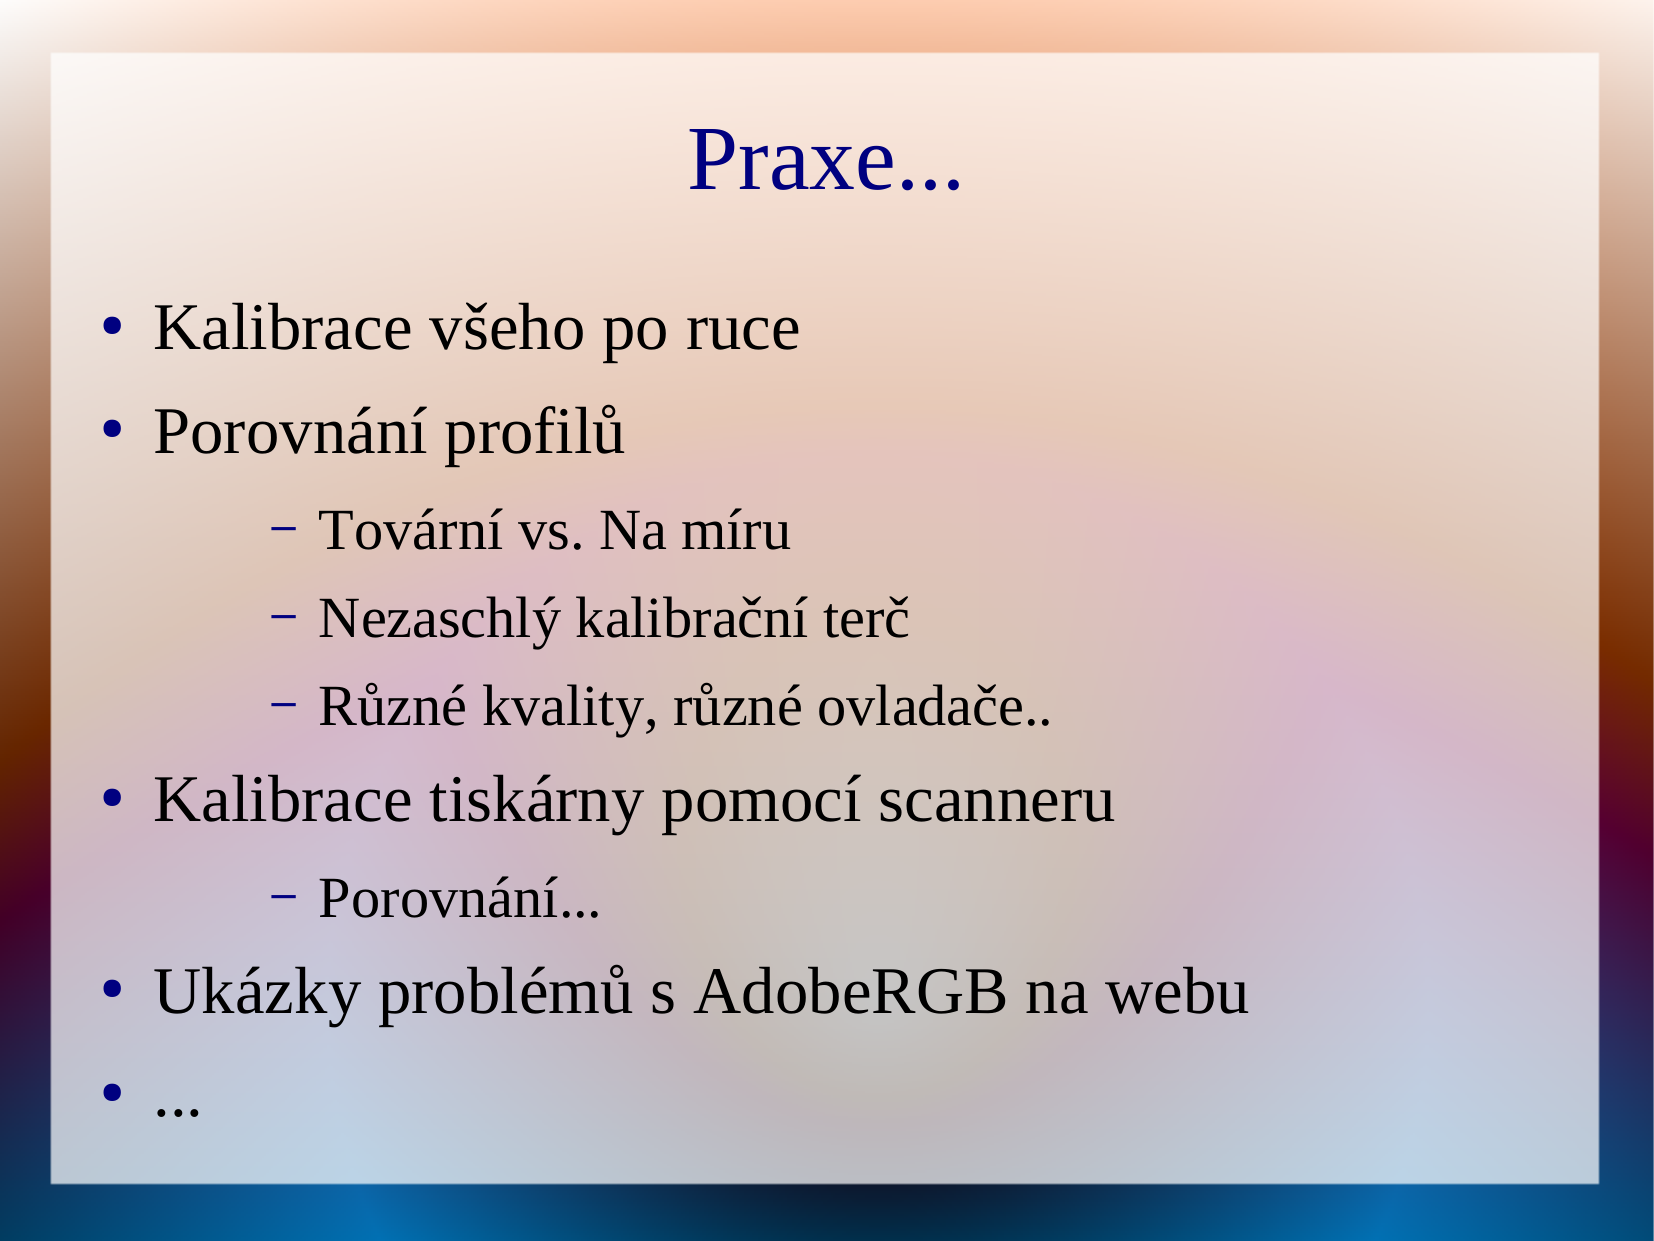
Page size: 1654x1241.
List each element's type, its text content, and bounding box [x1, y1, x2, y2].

list Kalibrace všeho po ruce Porovnání profilů Tovární vs. Na míru Nezaschlý kalibrační terč Různé kvality, různé ovladače.. Kalibrace tiskárny pomocí scanneru Porovnání... Ukázky problémů s AdobeRGB na webu ... [82, 290, 1571, 1132]
title Praxe... [82, 62, 1571, 256]
picture [0, 0, 1654, 1241]
